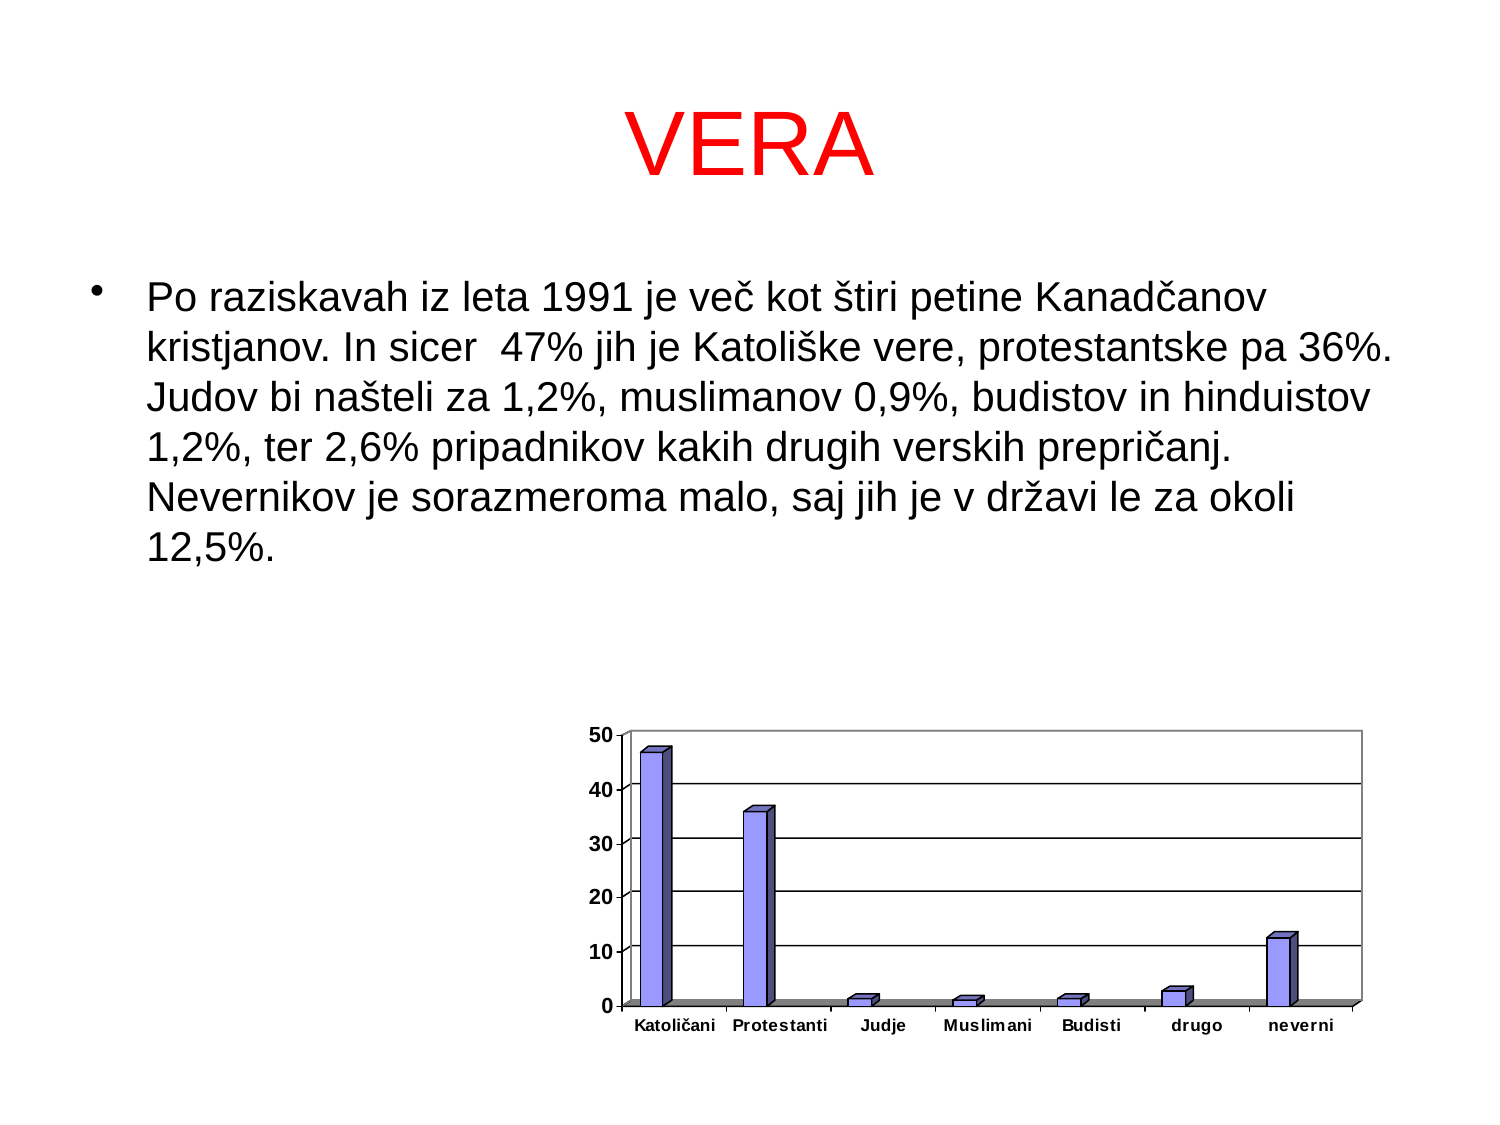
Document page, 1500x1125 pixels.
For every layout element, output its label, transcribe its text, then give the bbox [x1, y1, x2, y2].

title VERA [75, 45, 1425, 233]
chart [501, 692, 1451, 1071]
picture [500, 691, 1448, 1069]
list Po raziskavah iz leta 1991 je več kot štiri petine Kanadčanov kristjanov. In sicer 47% jih je Katoliške vere, protestantske pa 36%. Judov bi našteli za 1,2%, muslimanov 0,9%, budistov in hinduistov 1,2%, ter 2,6% pripadnikov kakih drugih verskih prepričanj. Nevernikov je sorazmeroma malo, saj jih je v državi le za okoli 12,5%. [75, 262, 1425, 1005]
